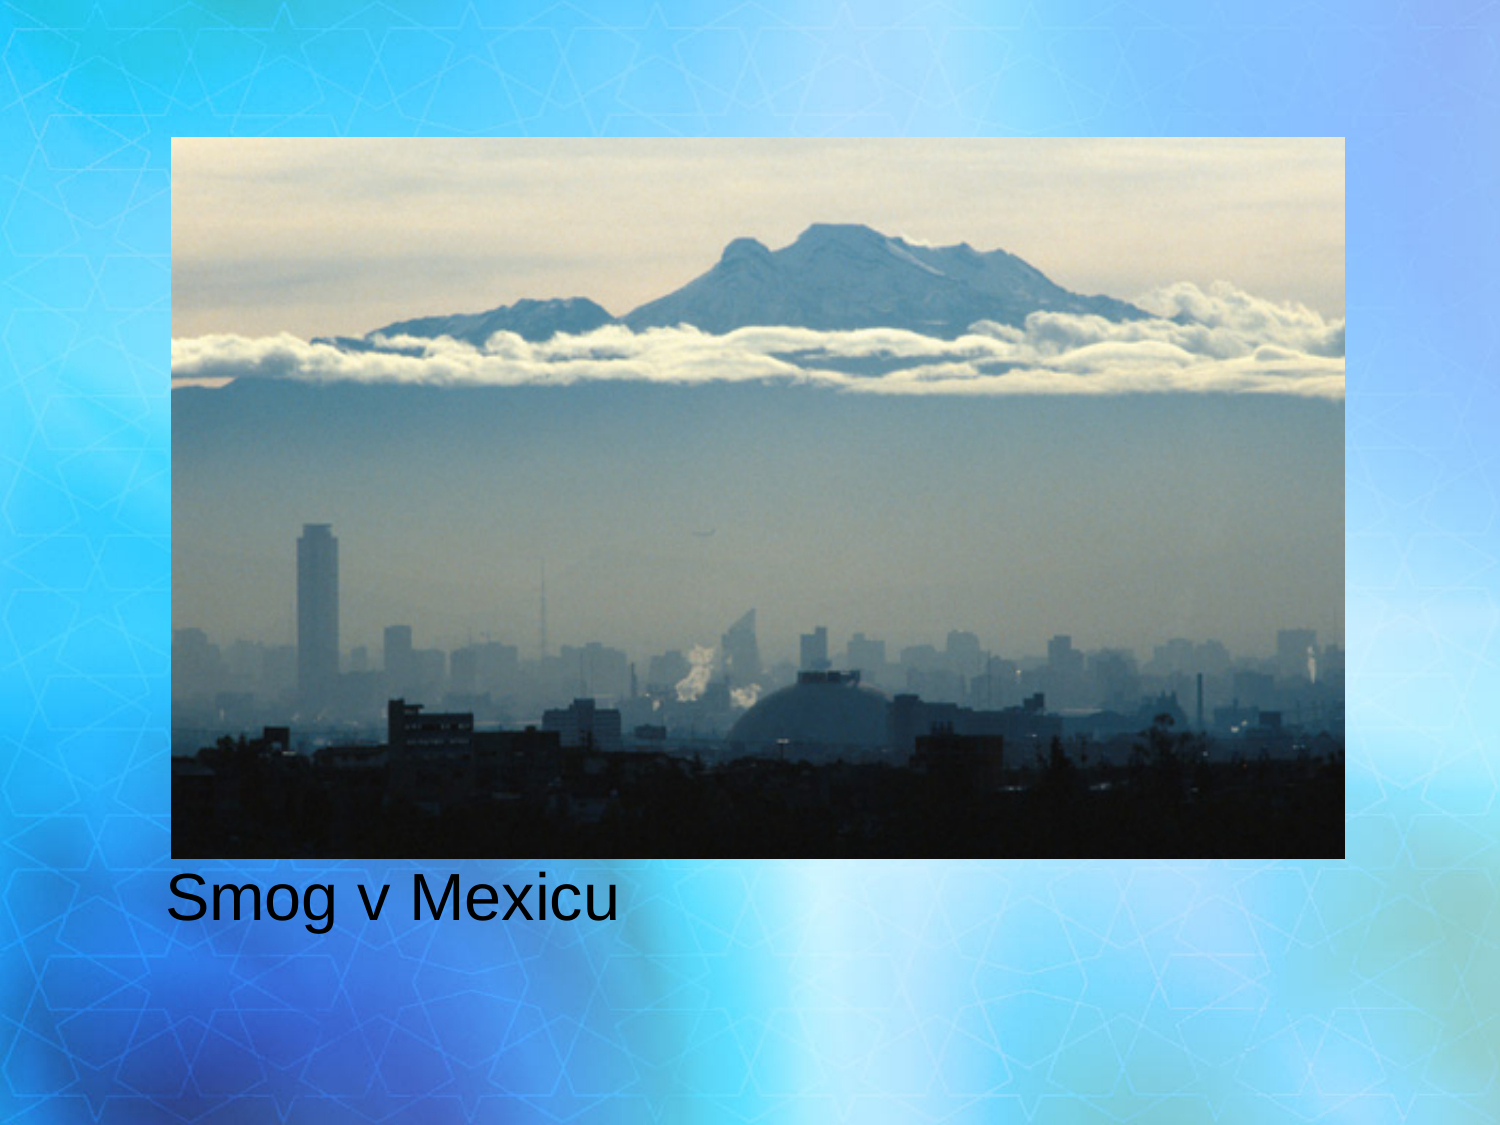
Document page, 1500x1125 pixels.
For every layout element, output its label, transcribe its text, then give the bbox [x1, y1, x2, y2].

picture [0, 0, 1500, 1125]
list Smog v Mexicu [150, 846, 1500, 1125]
